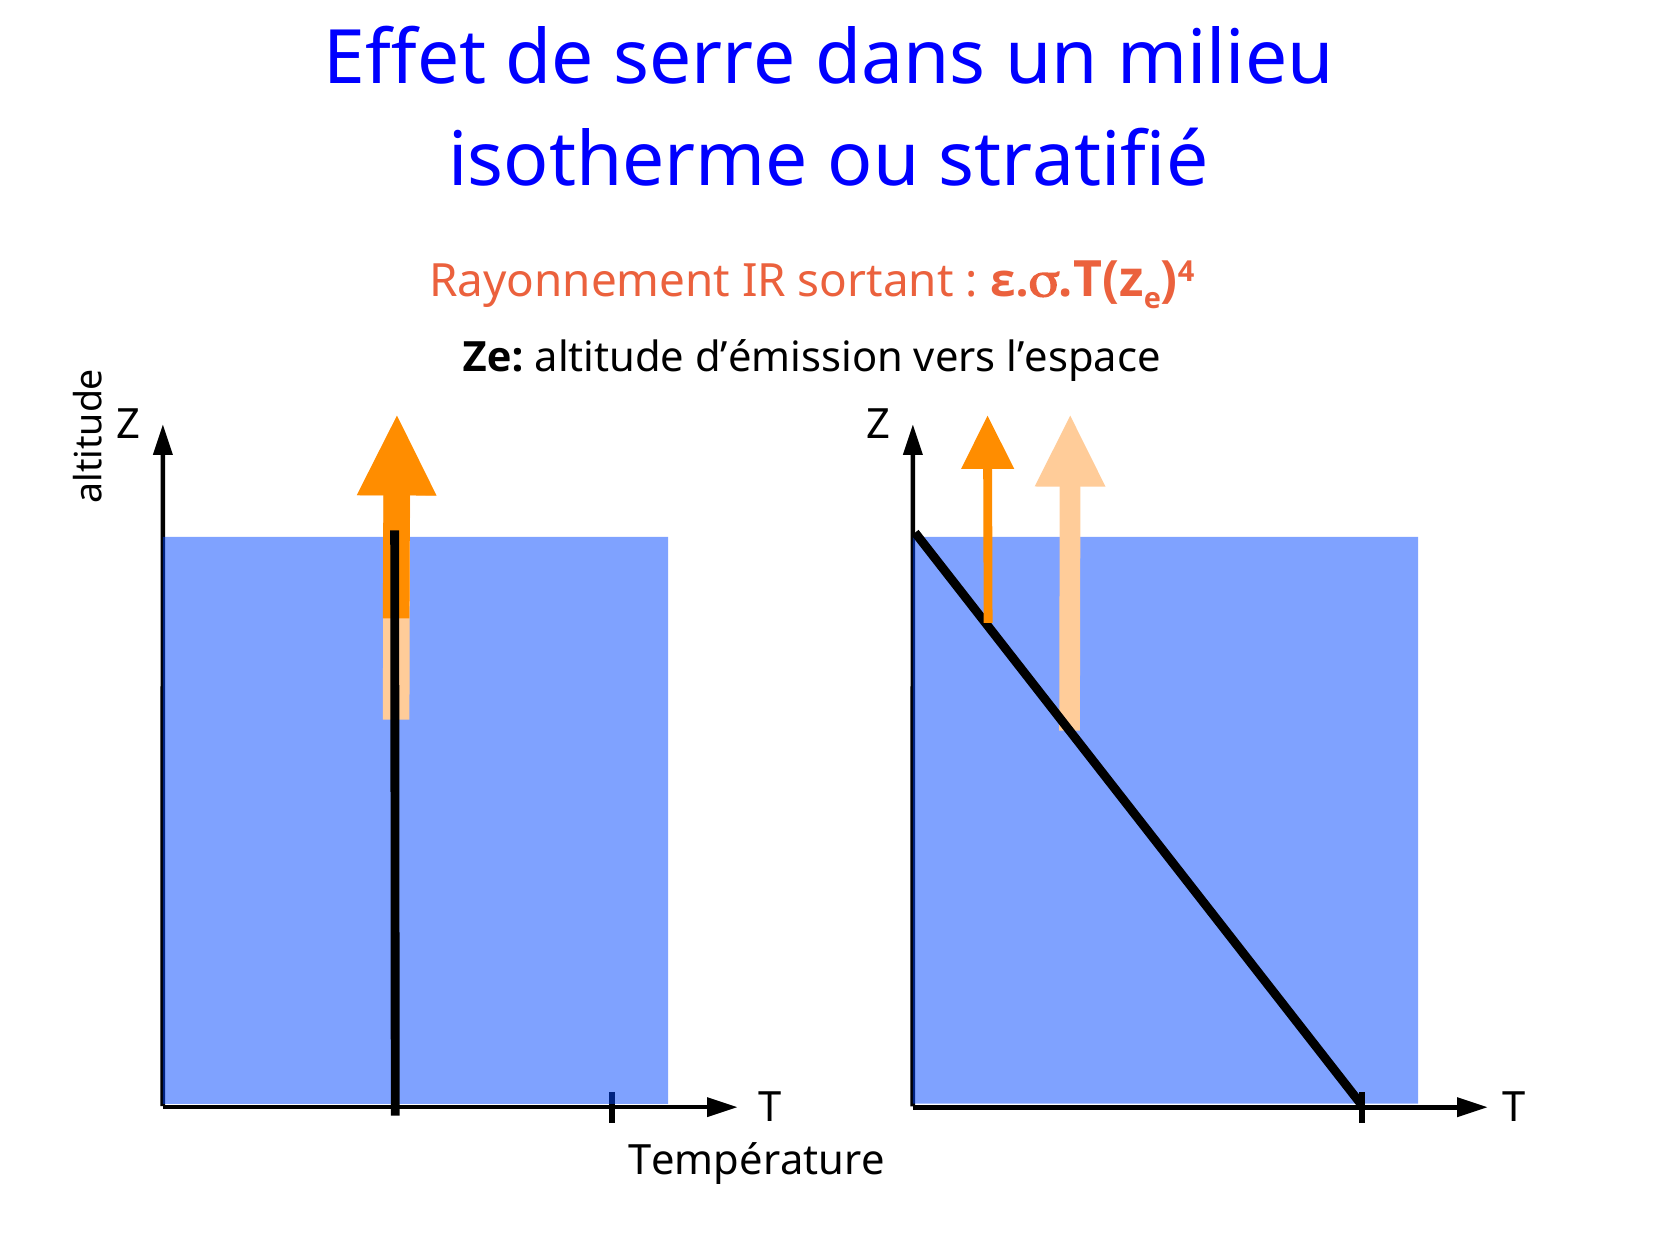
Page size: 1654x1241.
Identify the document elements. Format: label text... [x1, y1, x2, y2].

text_box [912, 538, 1354, 1104]
text_box Z [110, 395, 158, 457]
text_box [925, 536, 983, 611]
text_box Rayonnement IR sortant : ε..T(ze)4 Ze: altitude d’émission vers l’espace [311, 223, 1313, 367]
text_box T [741, 1077, 799, 1139]
text_box [162, 536, 390, 1104]
text_box [992, 536, 1059, 708]
text_box Effet de serre dans un milieu isotherme ou stratifié [125, 27, 1533, 184]
text_box Température [611, 1130, 903, 1192]
text_box altitude [46, 319, 110, 552]
text_box [400, 536, 669, 1104]
text_box T [1485, 1077, 1543, 1139]
text_box Z [849, 395, 908, 457]
text_box [1077, 536, 1419, 1104]
